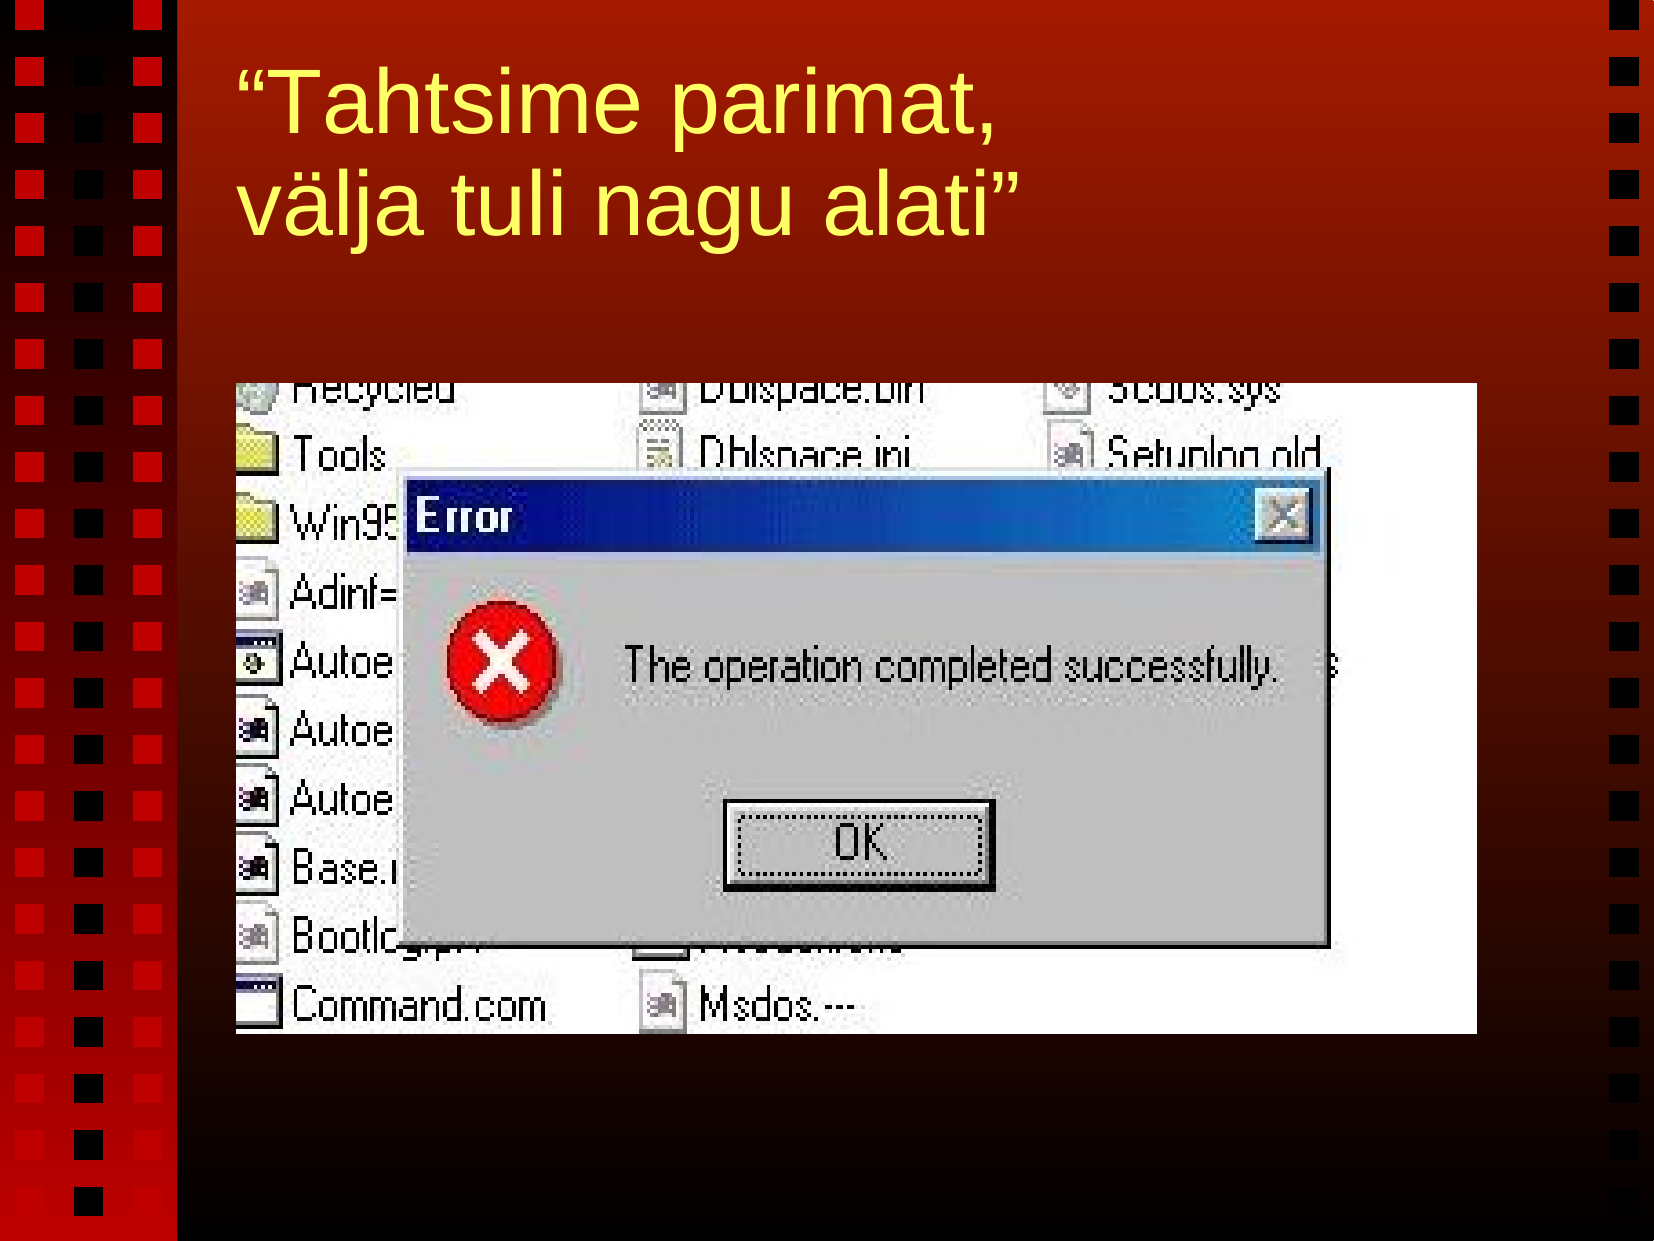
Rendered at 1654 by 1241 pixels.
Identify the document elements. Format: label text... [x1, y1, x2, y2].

title “Tahtsime parimat, välja tuli nagu alati” [236, 49, 1571, 257]
picture [236, 383, 1477, 1034]
